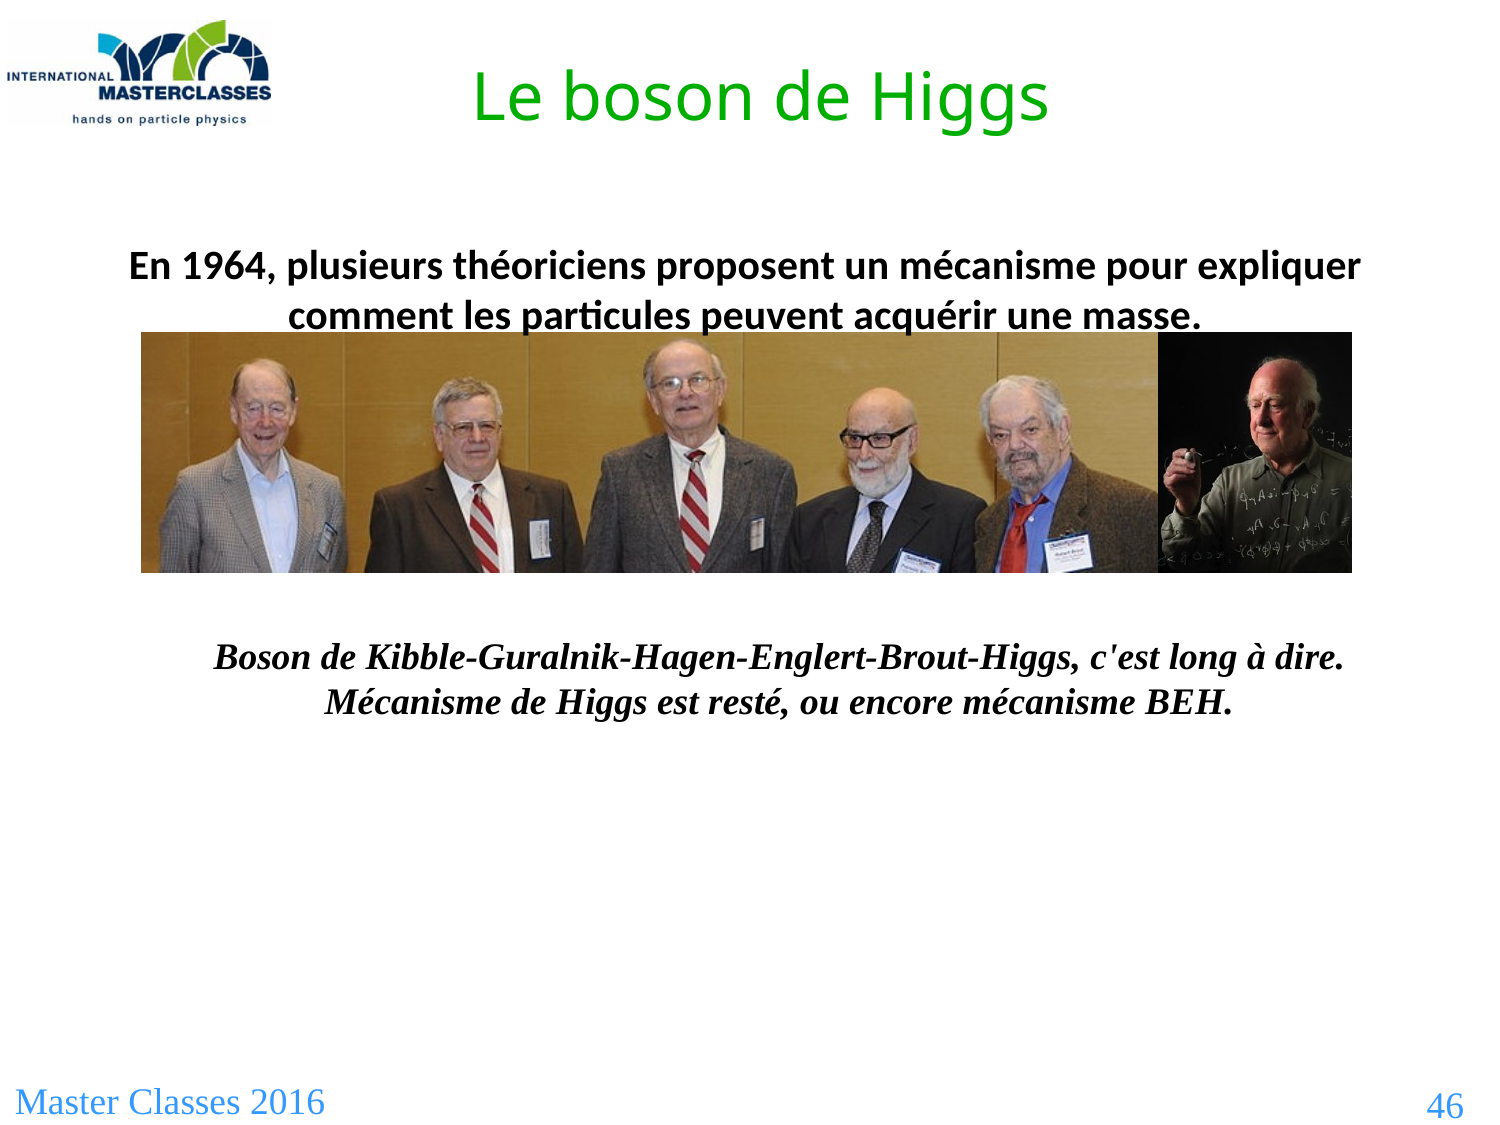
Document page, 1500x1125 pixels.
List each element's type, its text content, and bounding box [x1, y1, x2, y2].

title Le boson de Higgs [259, 0, 1263, 188]
text_box Boson de Kibble-Guralnik-Hagen-Englert-Brout-Higgs, c'est long à dire. Mécanisme de Higgs est resté, ou encore mécanisme BEH. [151, 624, 1418, 730]
text_box En 1964, plusieurs théoriciens proposent un mécanisme pour expliquer comment les particules peuvent acquérir une masse. [94, 230, 1397, 403]
picture [141, 403, 1352, 573]
picture [2, 10, 259, 130]
